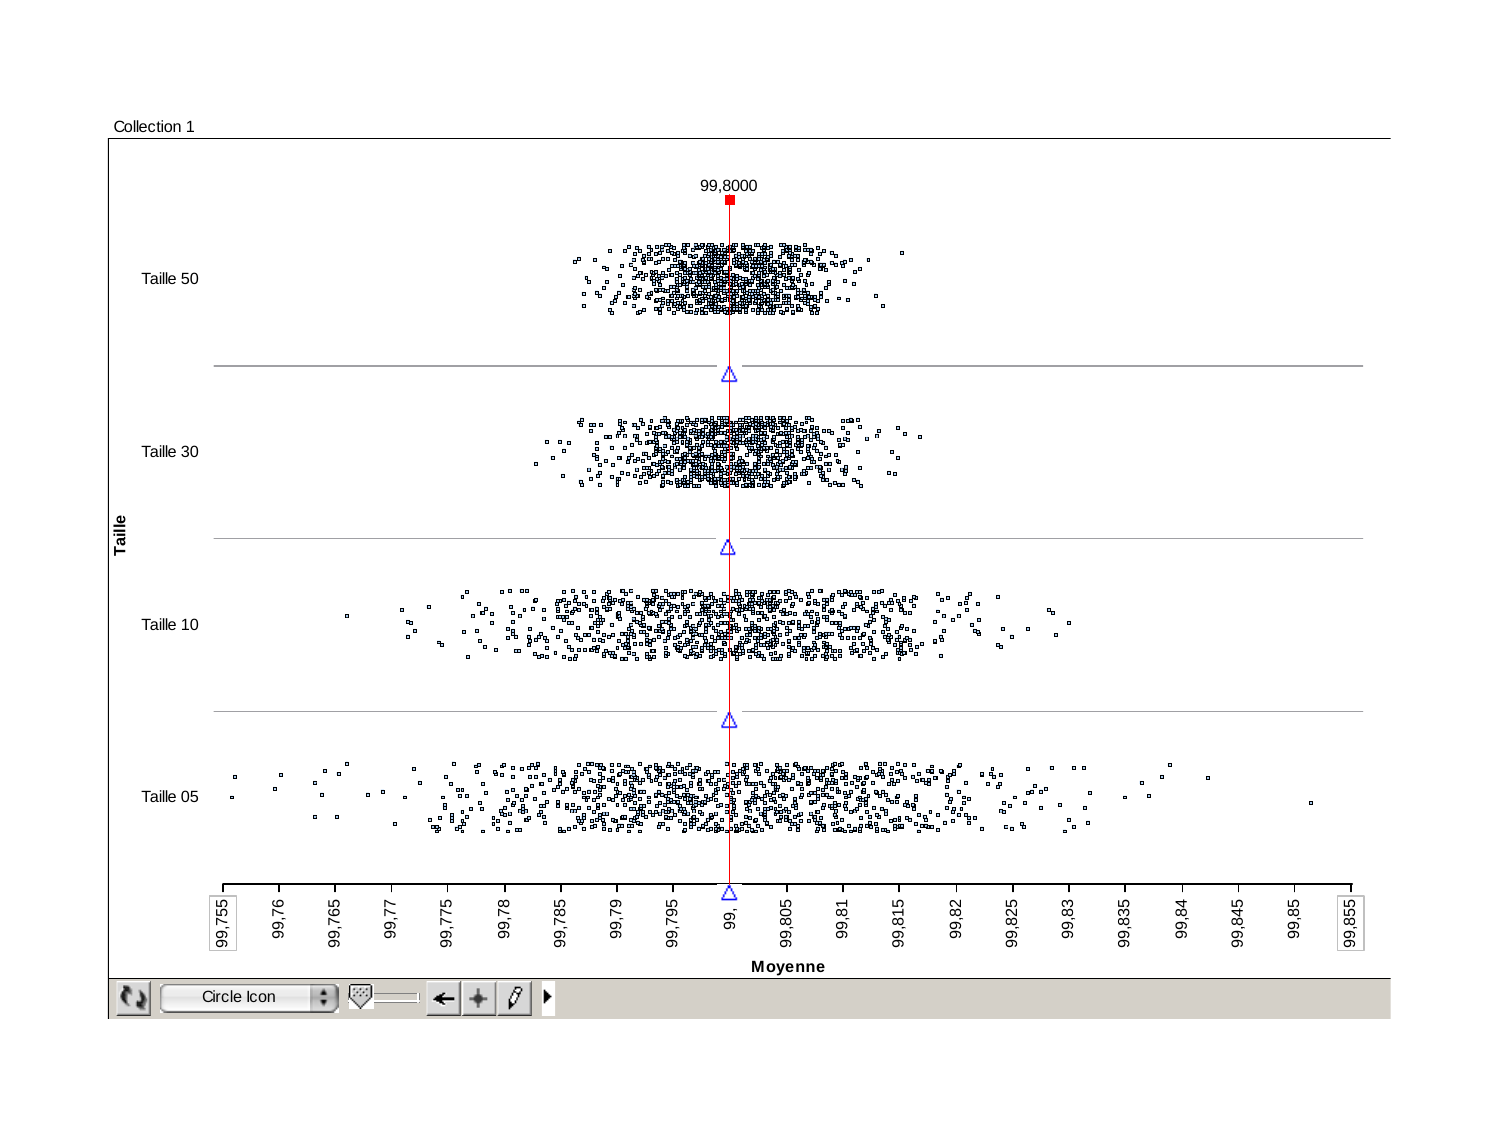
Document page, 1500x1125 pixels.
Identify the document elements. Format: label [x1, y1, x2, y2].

picture [107, 104, 1393, 1021]
